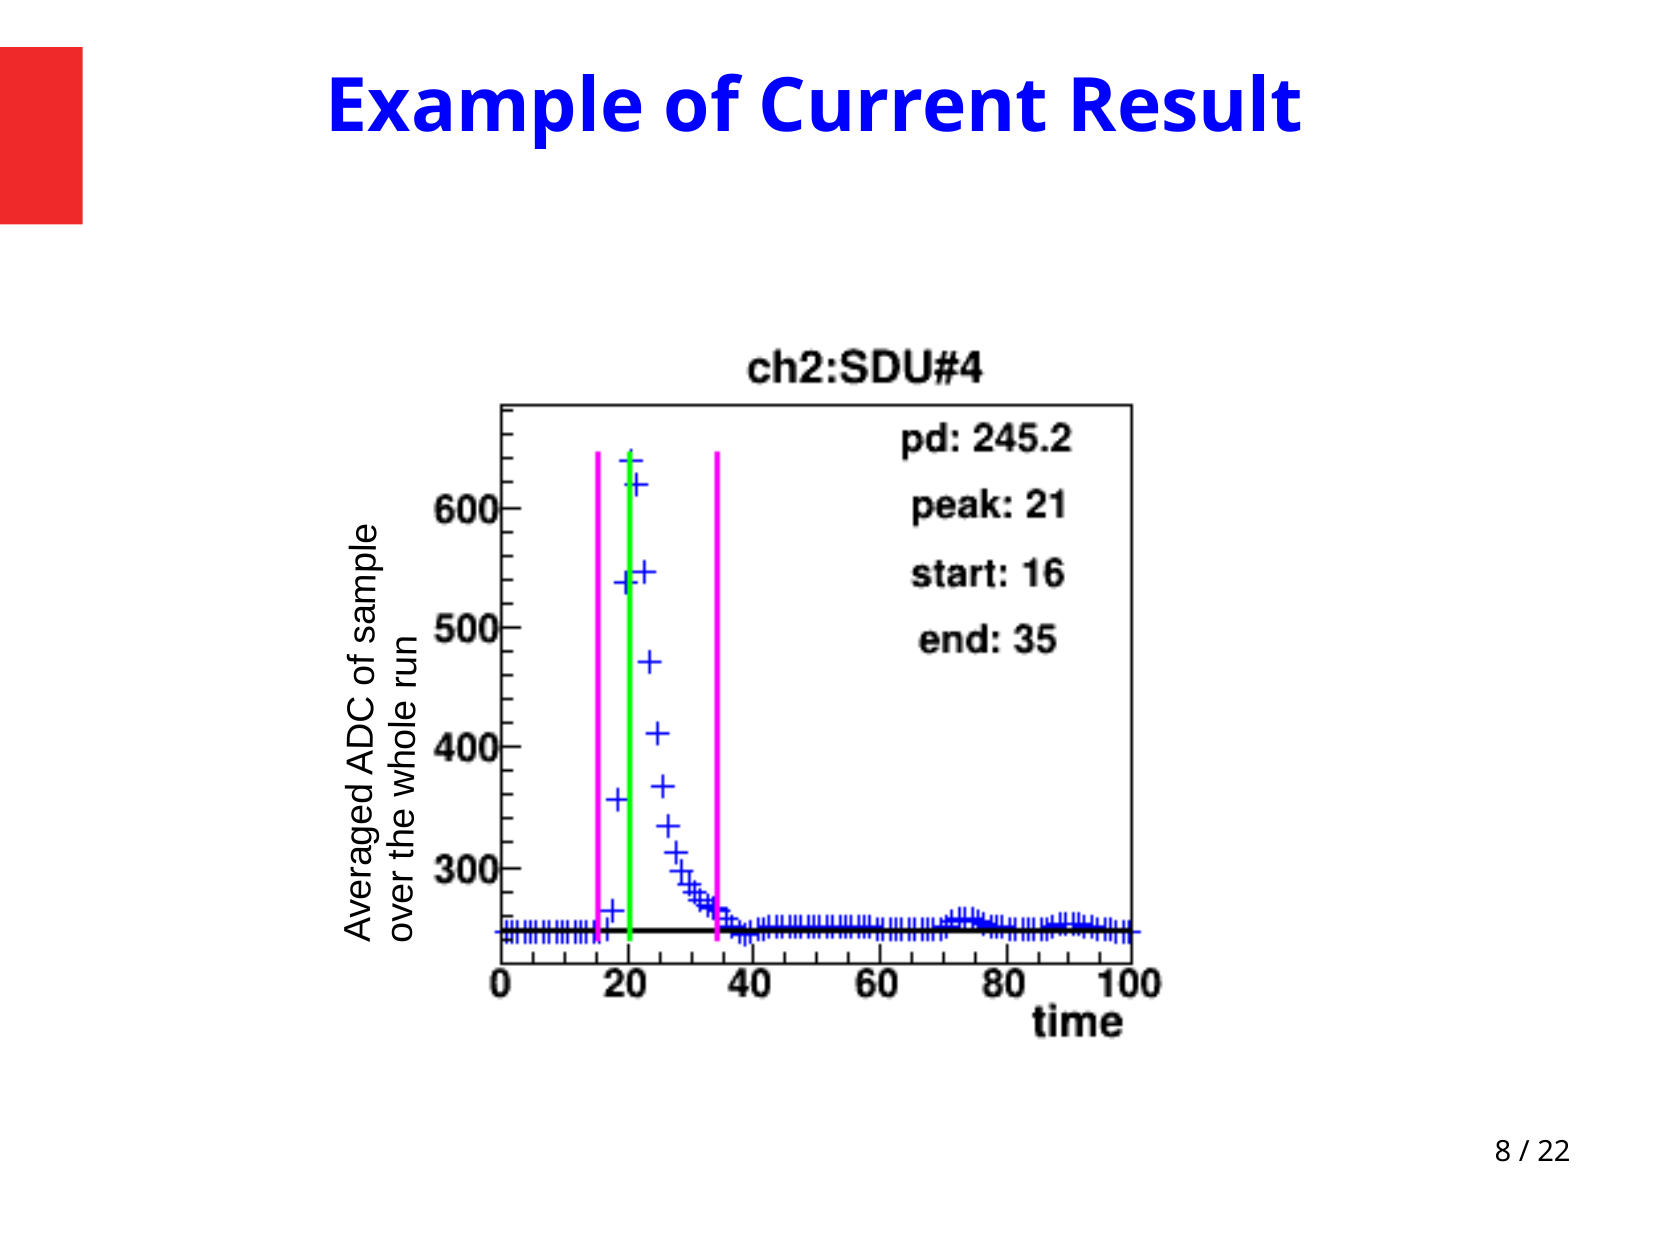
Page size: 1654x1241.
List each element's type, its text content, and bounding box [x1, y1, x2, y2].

title Example of Current Result [88, 51, 1542, 154]
text_box Averaged ADC of sample over the whole run [328, 462, 438, 959]
picture [387, 270, 1231, 1047]
